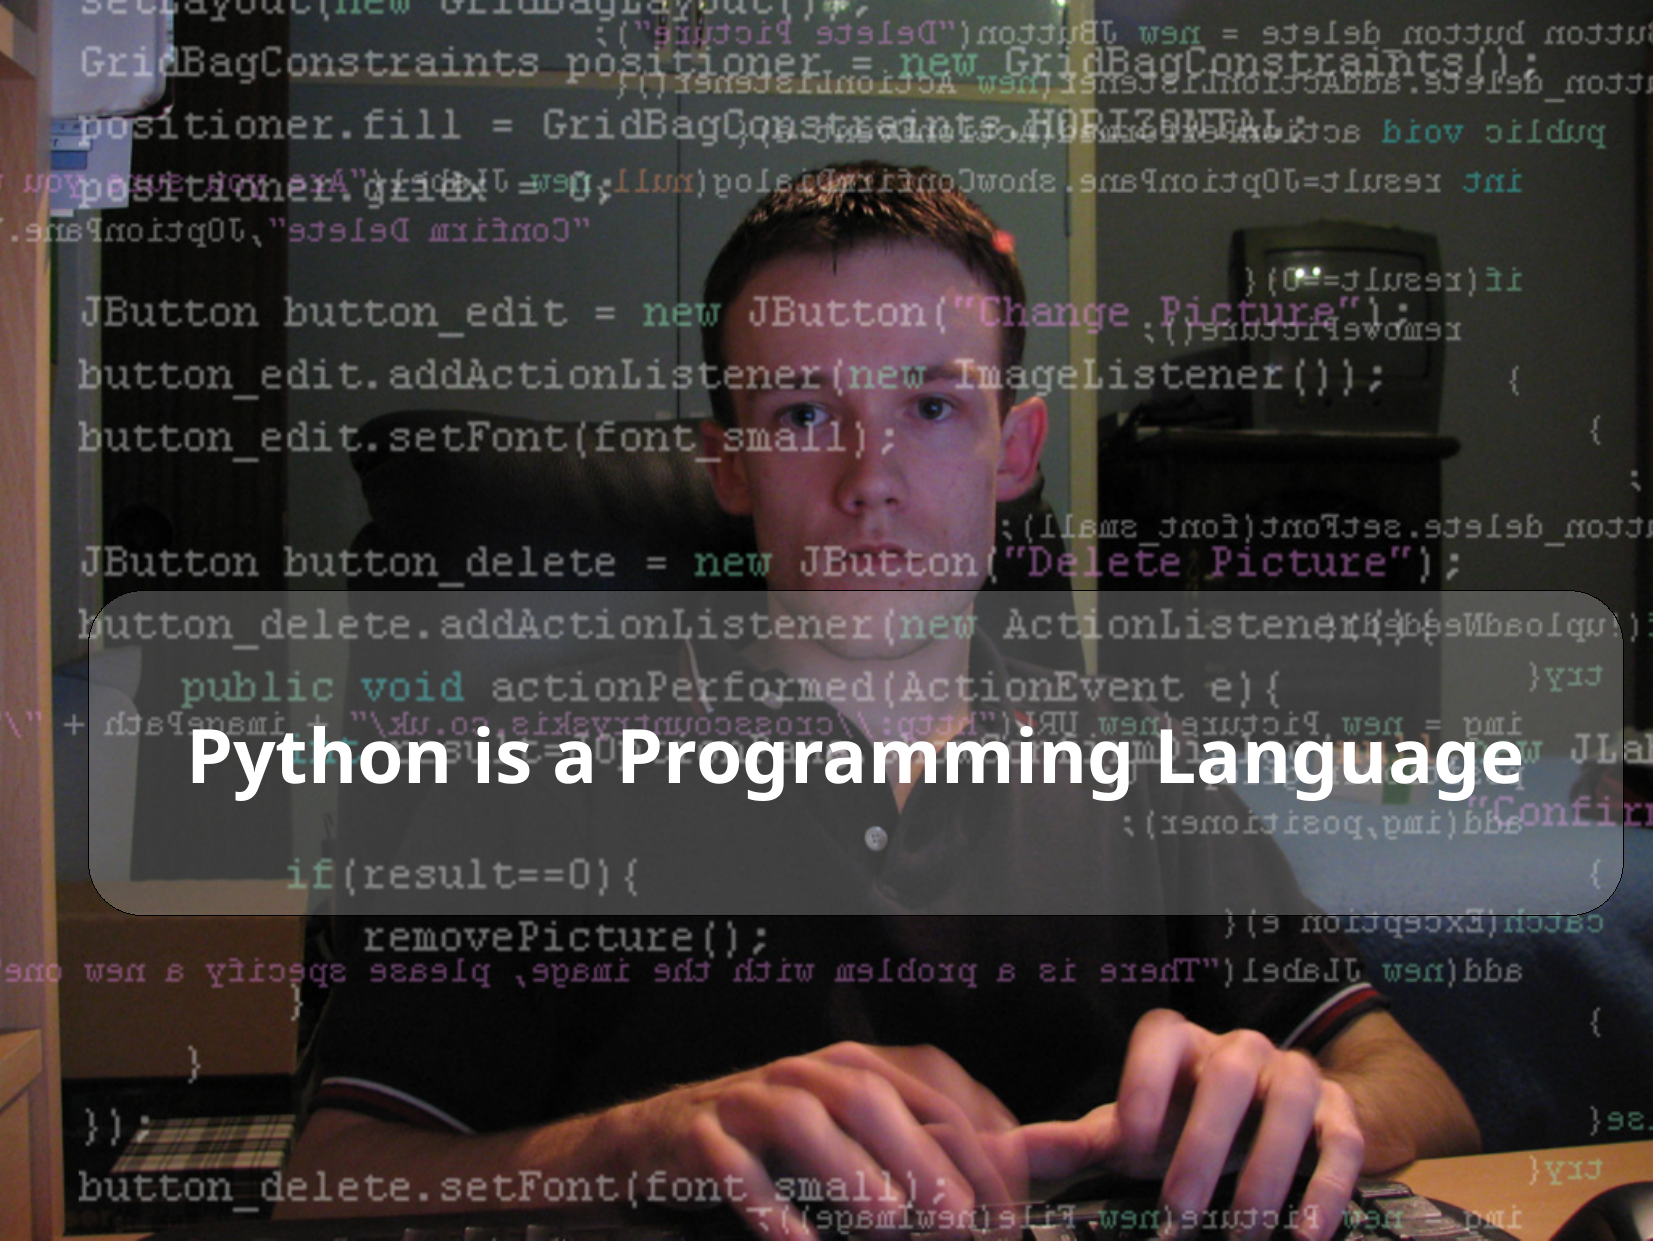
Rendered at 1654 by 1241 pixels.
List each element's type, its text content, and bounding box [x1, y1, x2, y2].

picture [0, 0, 1653, 1241]
text_box Python is a Programming Language [88, 590, 1624, 916]
